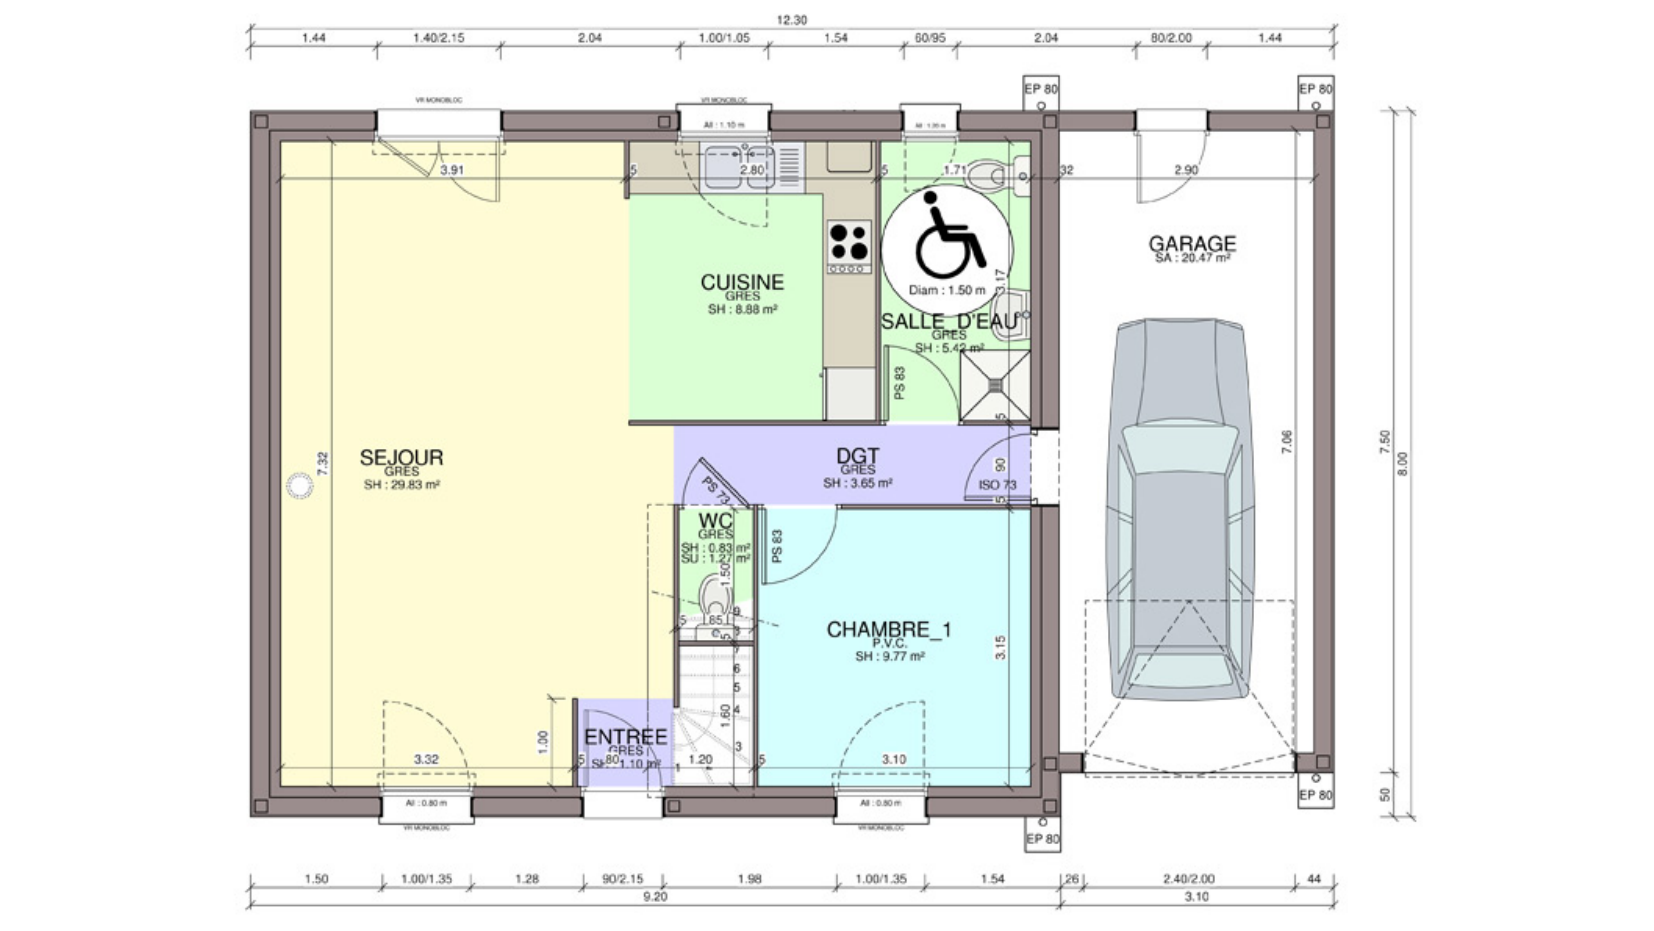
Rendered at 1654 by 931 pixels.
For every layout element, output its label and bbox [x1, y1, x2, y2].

picture [147, 13, 1476, 916]
